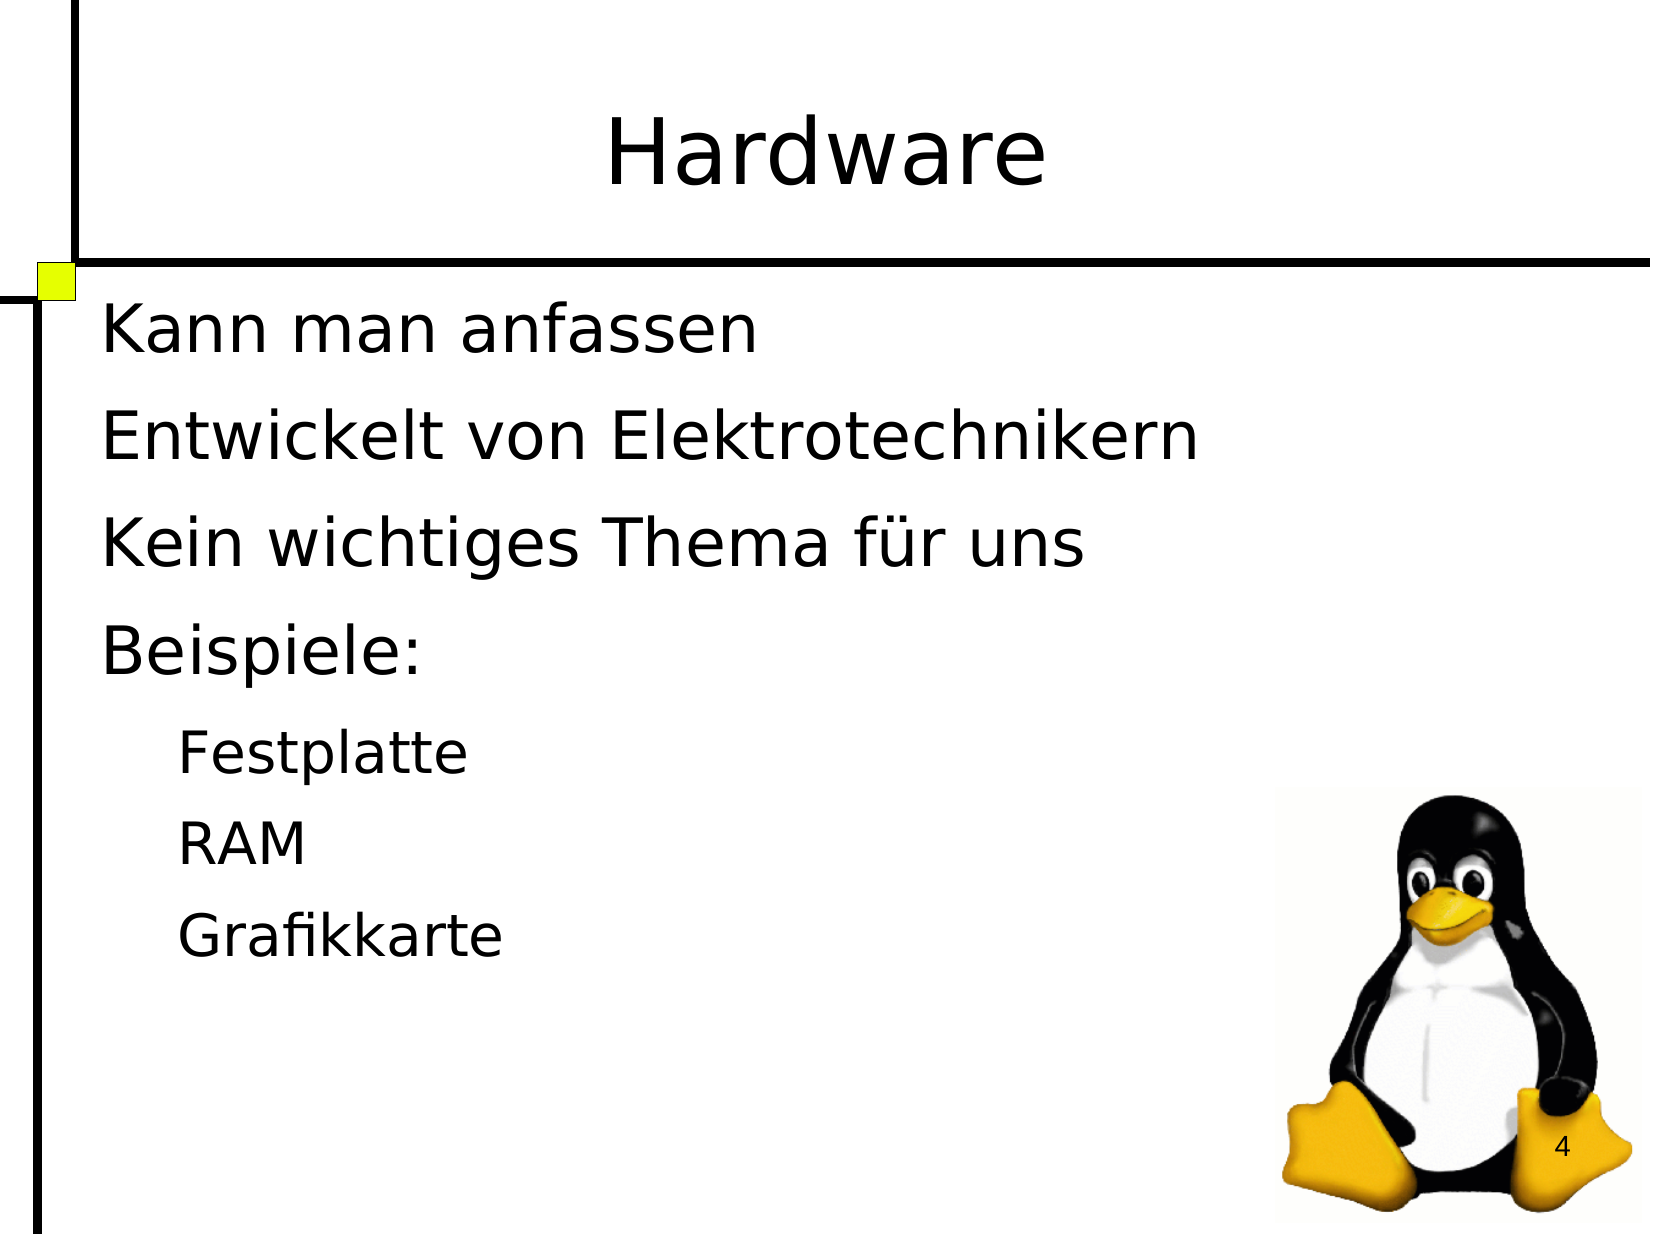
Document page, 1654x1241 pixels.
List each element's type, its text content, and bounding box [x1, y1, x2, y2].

title Hardware [82, 49, 1571, 257]
list Kann man anfassen Entwickelt von Elektrotechnikern Kein wichtiges Thema für uns Beispiele: Festplatte RAM Grafikkarte [82, 290, 1571, 1109]
picture [1275, 787, 1642, 1223]
